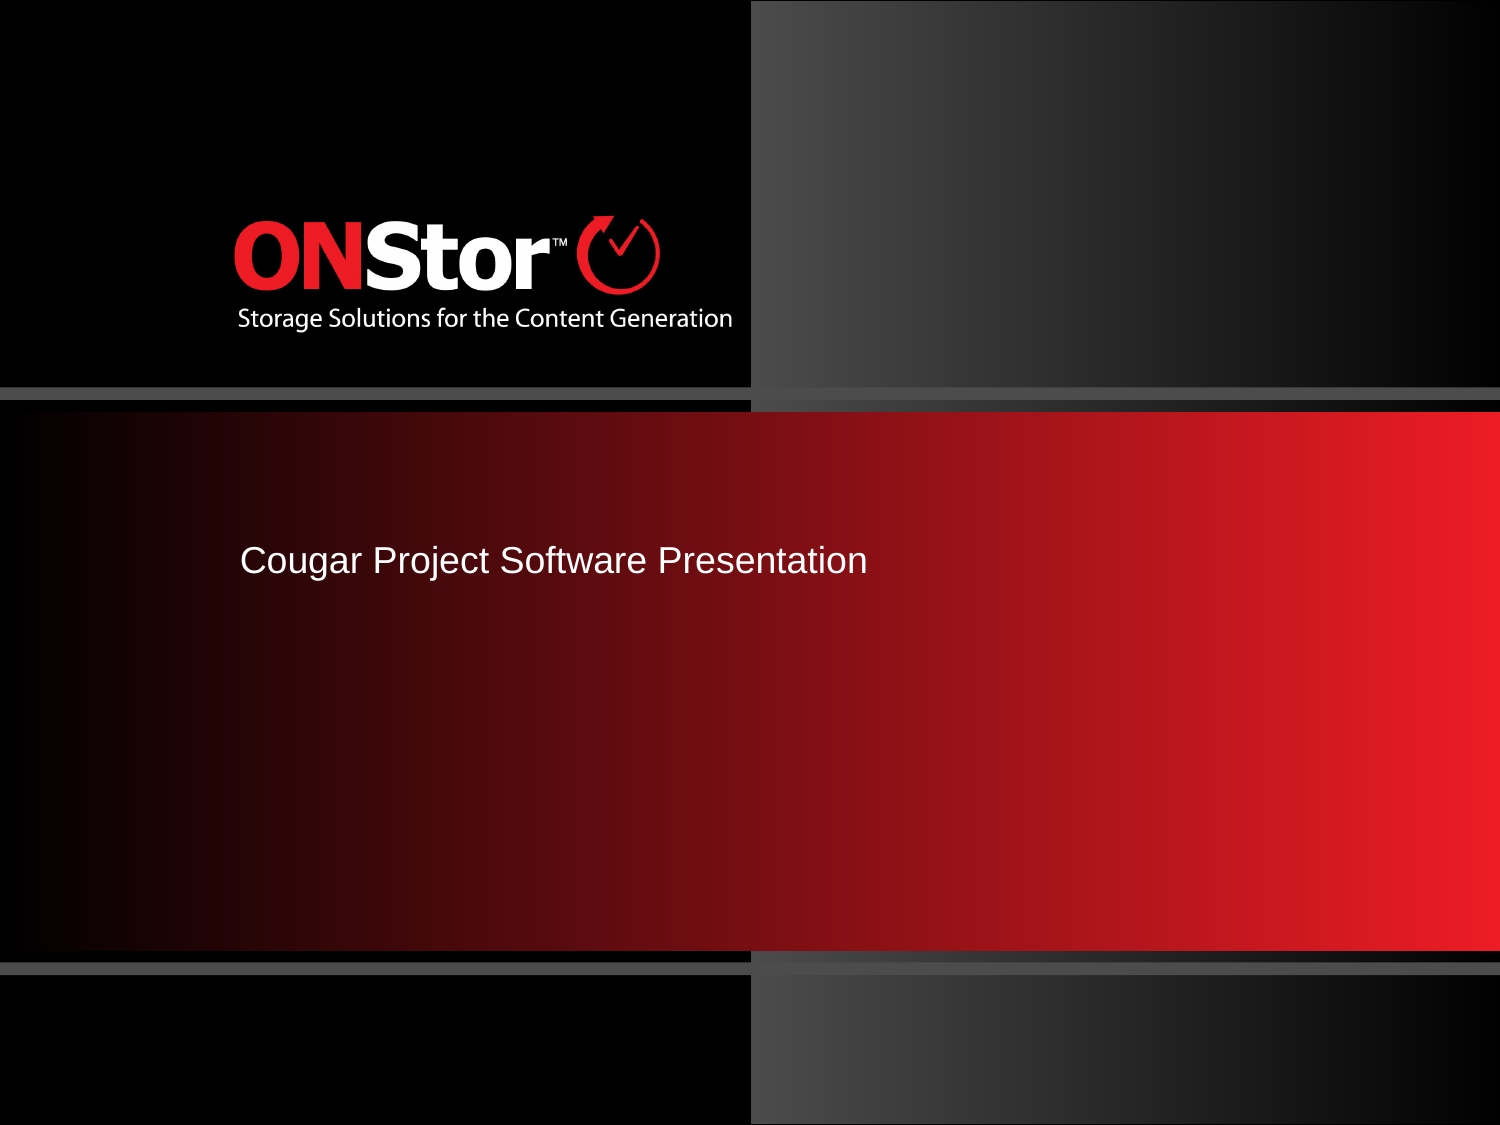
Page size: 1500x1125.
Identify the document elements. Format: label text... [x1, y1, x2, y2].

title Cougar Project Software Presentation [225, 487, 1426, 676]
picture [226, 205, 737, 338]
